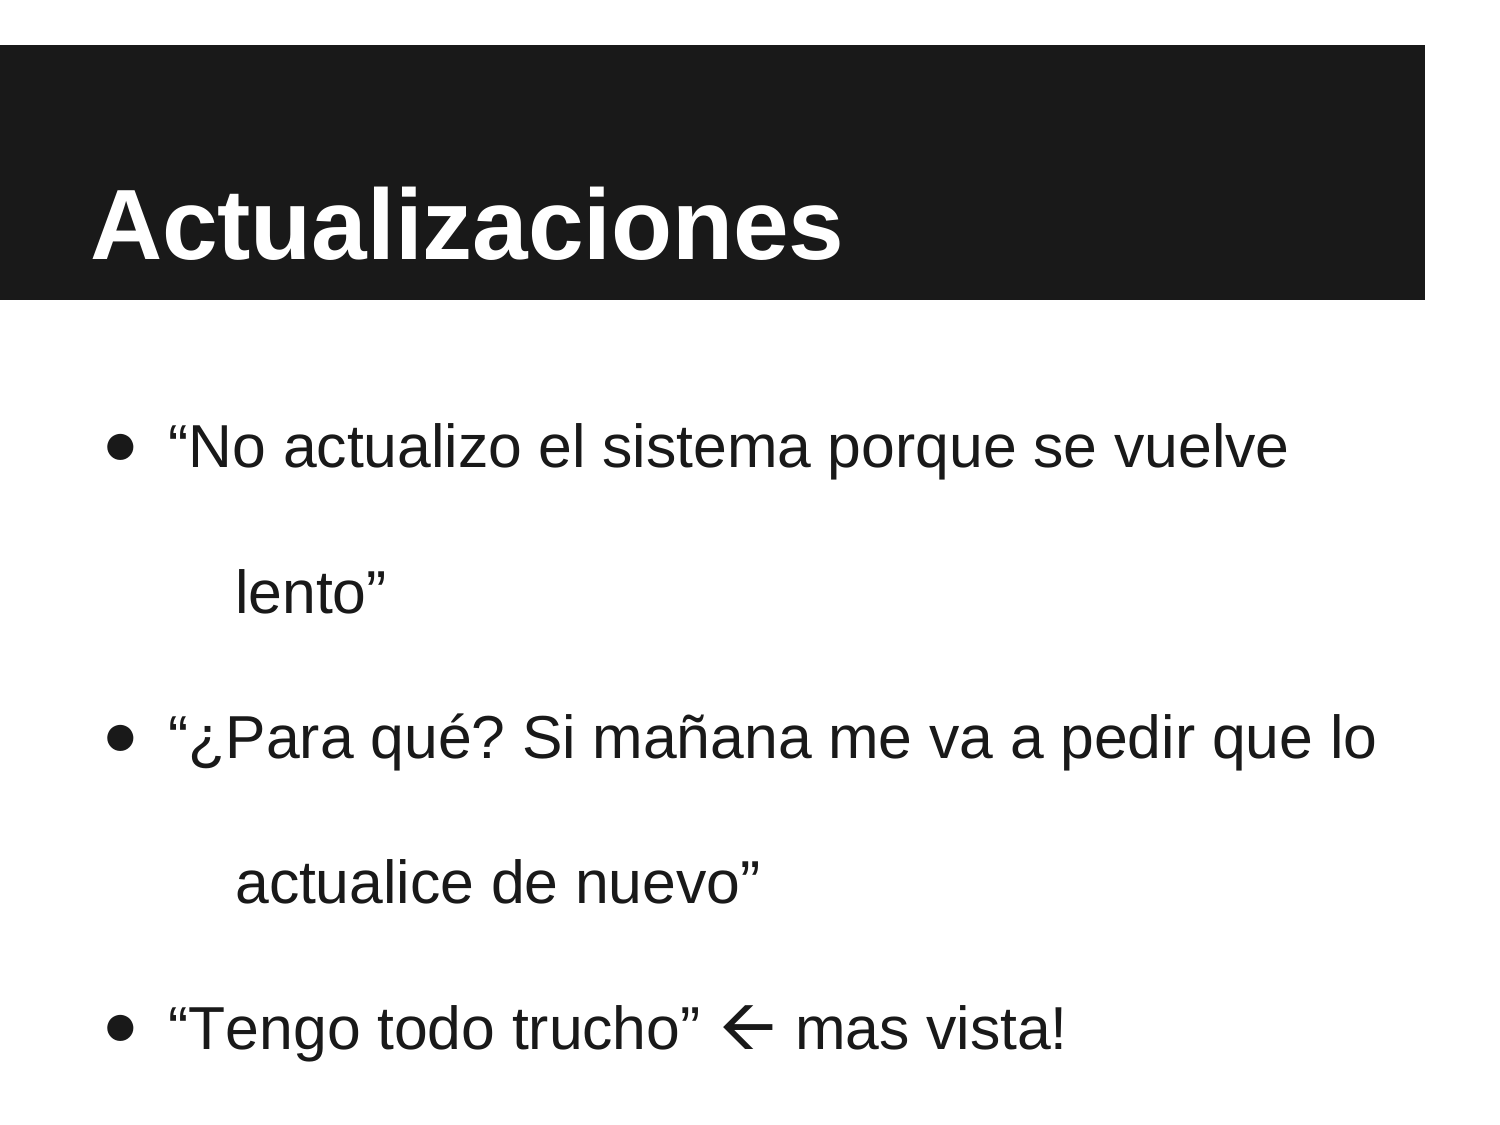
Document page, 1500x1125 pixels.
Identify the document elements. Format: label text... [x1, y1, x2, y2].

list “No actualizo el sistema porque se vuelve lento” “¿Para qué? Si mañana me va a pedir que lo actualice de nuevo” “Tengo todo trucho”  mas vista! [75, 319, 1426, 1078]
title Actualizaciones [75, 45, 1426, 295]
